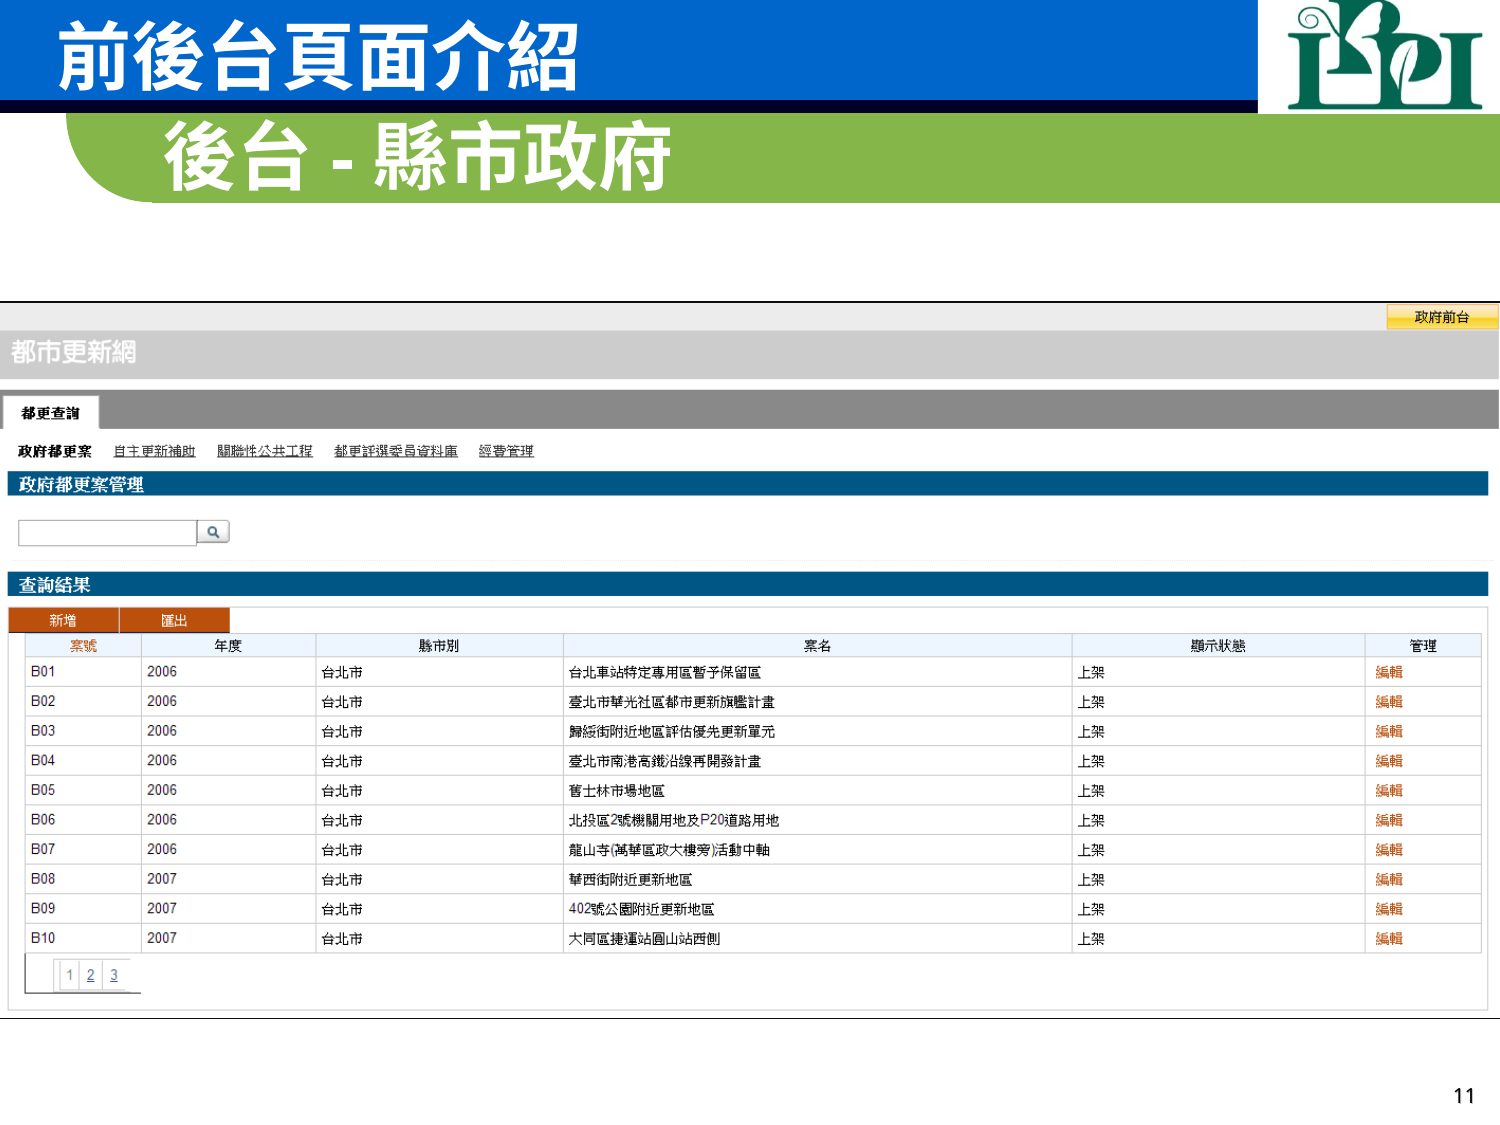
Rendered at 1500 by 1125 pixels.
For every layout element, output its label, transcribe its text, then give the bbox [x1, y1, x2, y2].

text_box [1399, 1074, 1500, 1125]
title 後台-縣市政府 [147, 101, 1436, 202]
picture [0, 302, 1500, 1018]
text_box 前後台頁面介紹 [41, 1, 1329, 102]
